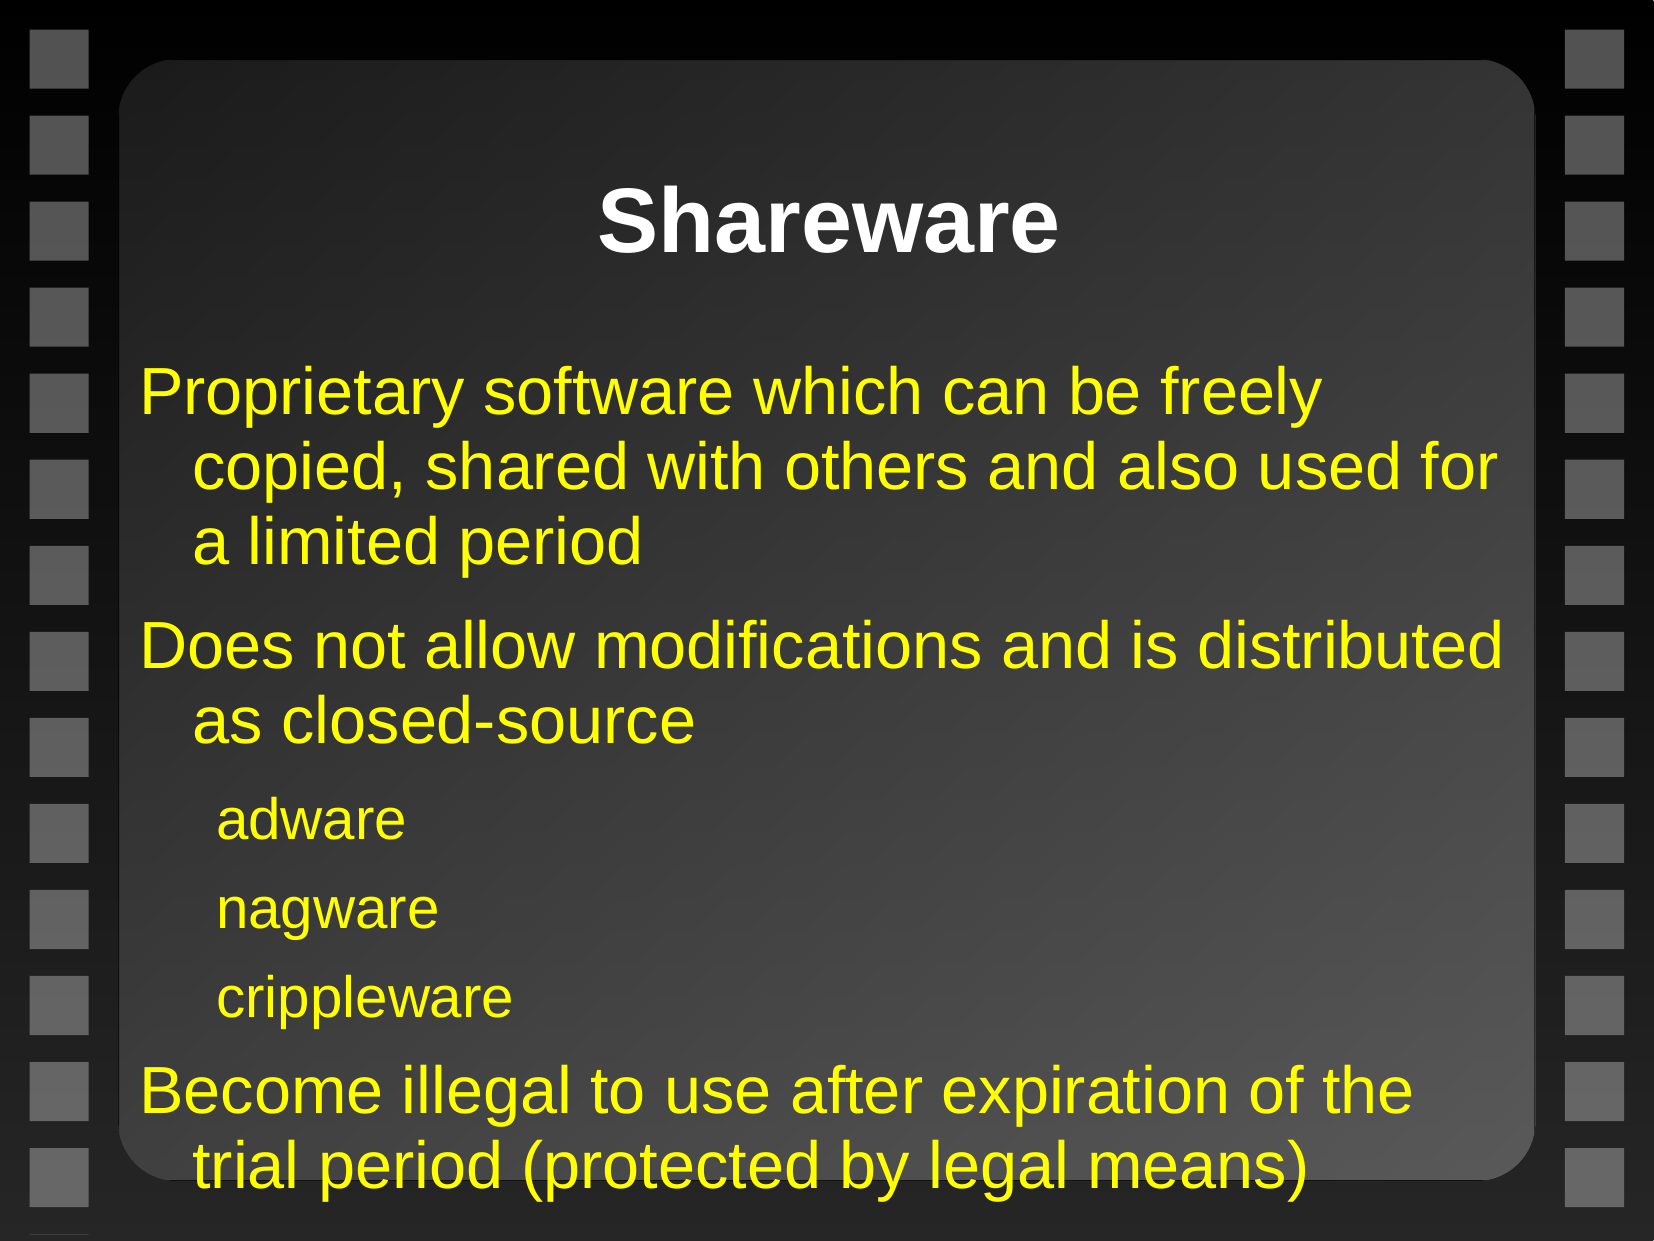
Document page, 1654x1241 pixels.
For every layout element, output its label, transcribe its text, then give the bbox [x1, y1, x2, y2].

list Proprietary software which can be freely copied, shared with others and also used for a limited period Does not allow modifications and is distributed as closed-source adware nagware crippleware Become illegal to use after expiration of the trial period (protected by legal means) [121, 354, 1534, 1203]
title Shareware [123, 117, 1536, 325]
